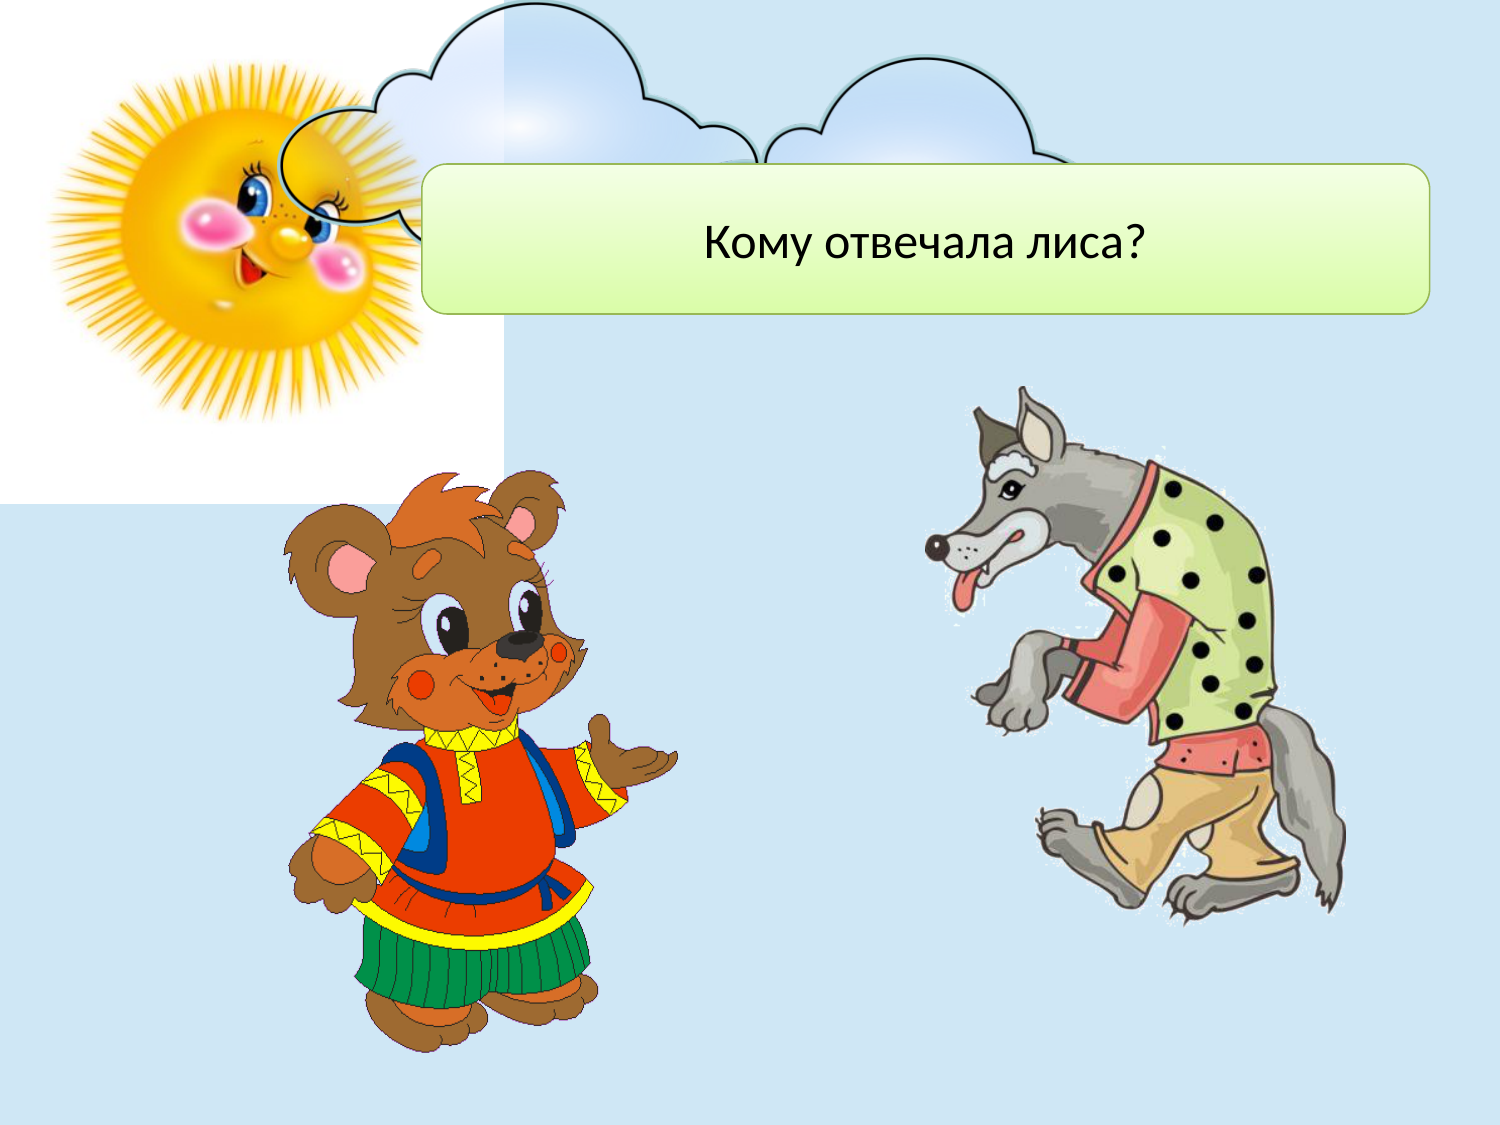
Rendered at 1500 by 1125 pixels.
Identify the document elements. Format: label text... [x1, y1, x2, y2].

picture [925, 386, 1346, 928]
picture [0, 0, 1152, 1054]
text_box Кому отвечала лиса? [421, 163, 1430, 314]
